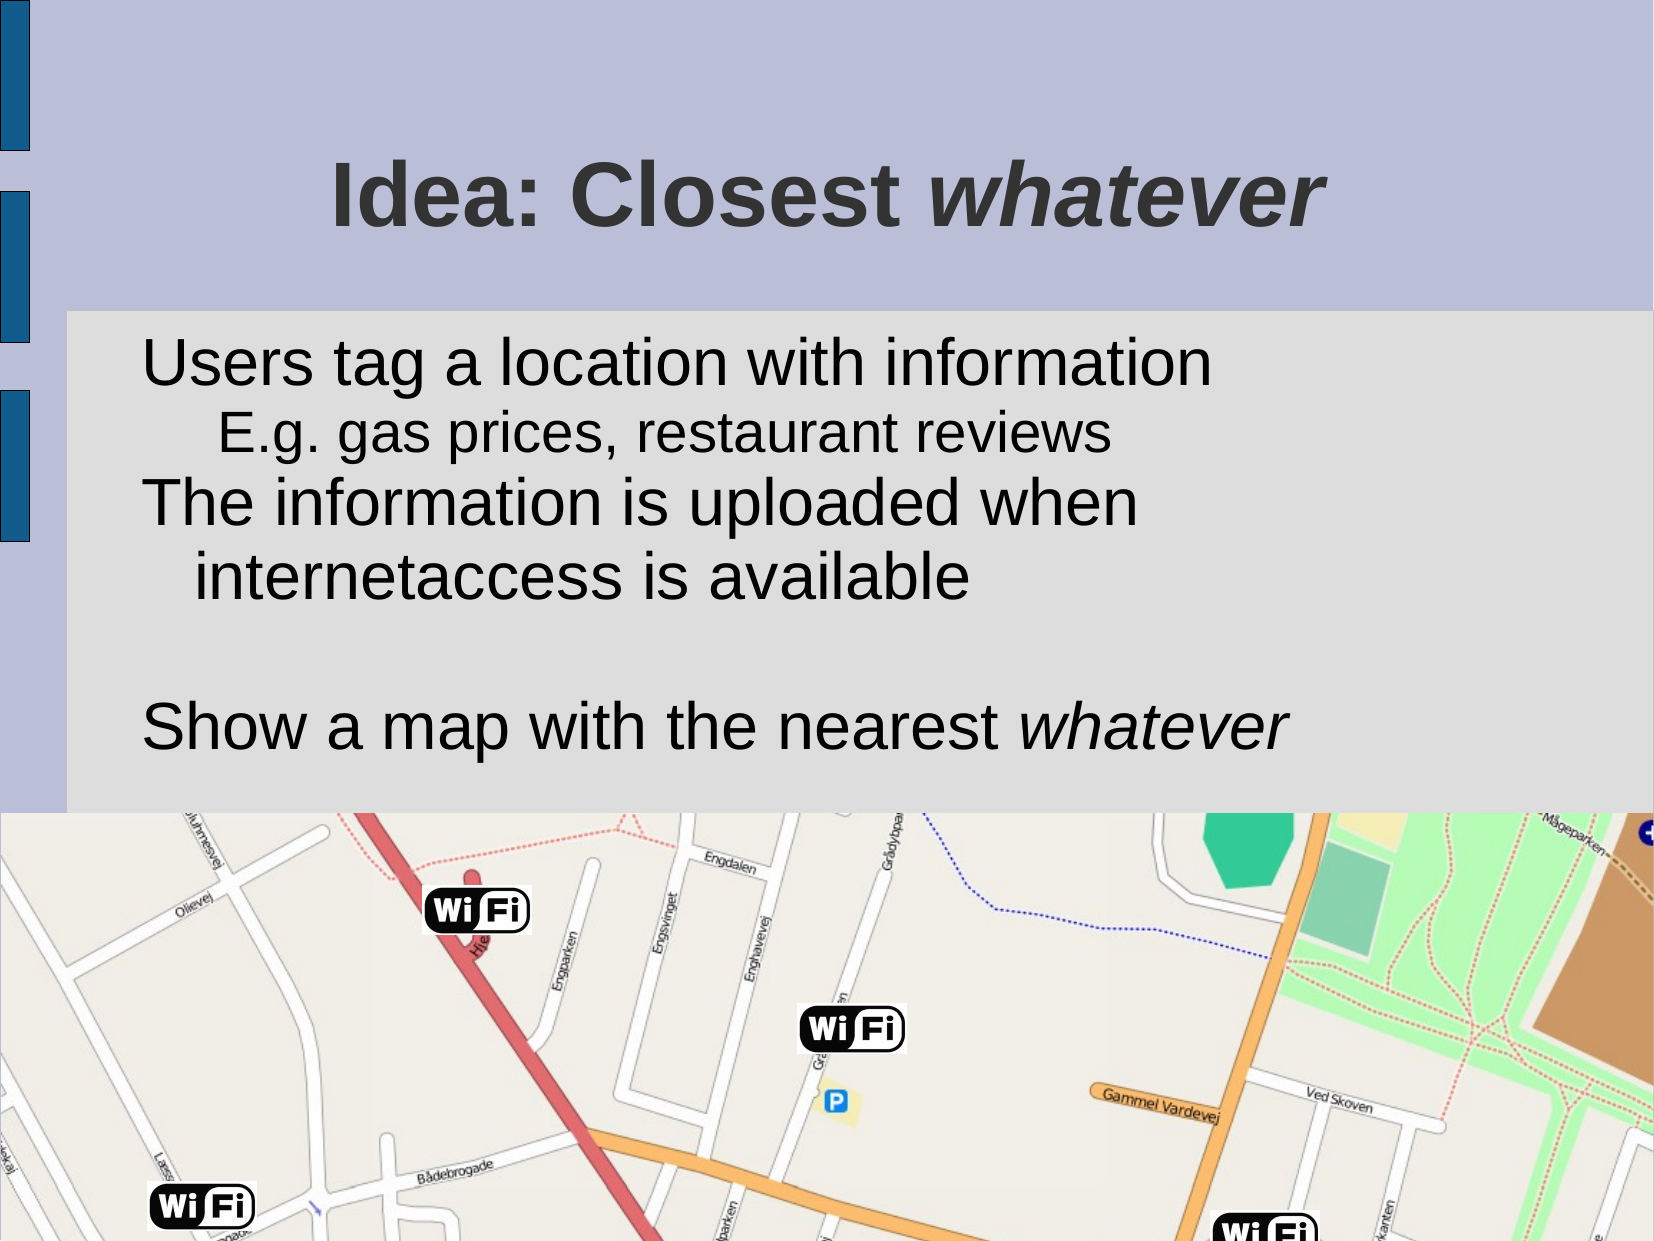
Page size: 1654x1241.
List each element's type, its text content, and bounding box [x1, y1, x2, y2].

title Idea: Closest whatever [121, 91, 1534, 299]
picture [1, 813, 1654, 1241]
list Users tag a location with information E.g. gas prices, restaurant reviews The information is uploaded when internetaccess is available Show a map with the nearest whatever [123, 324, 1536, 813]
